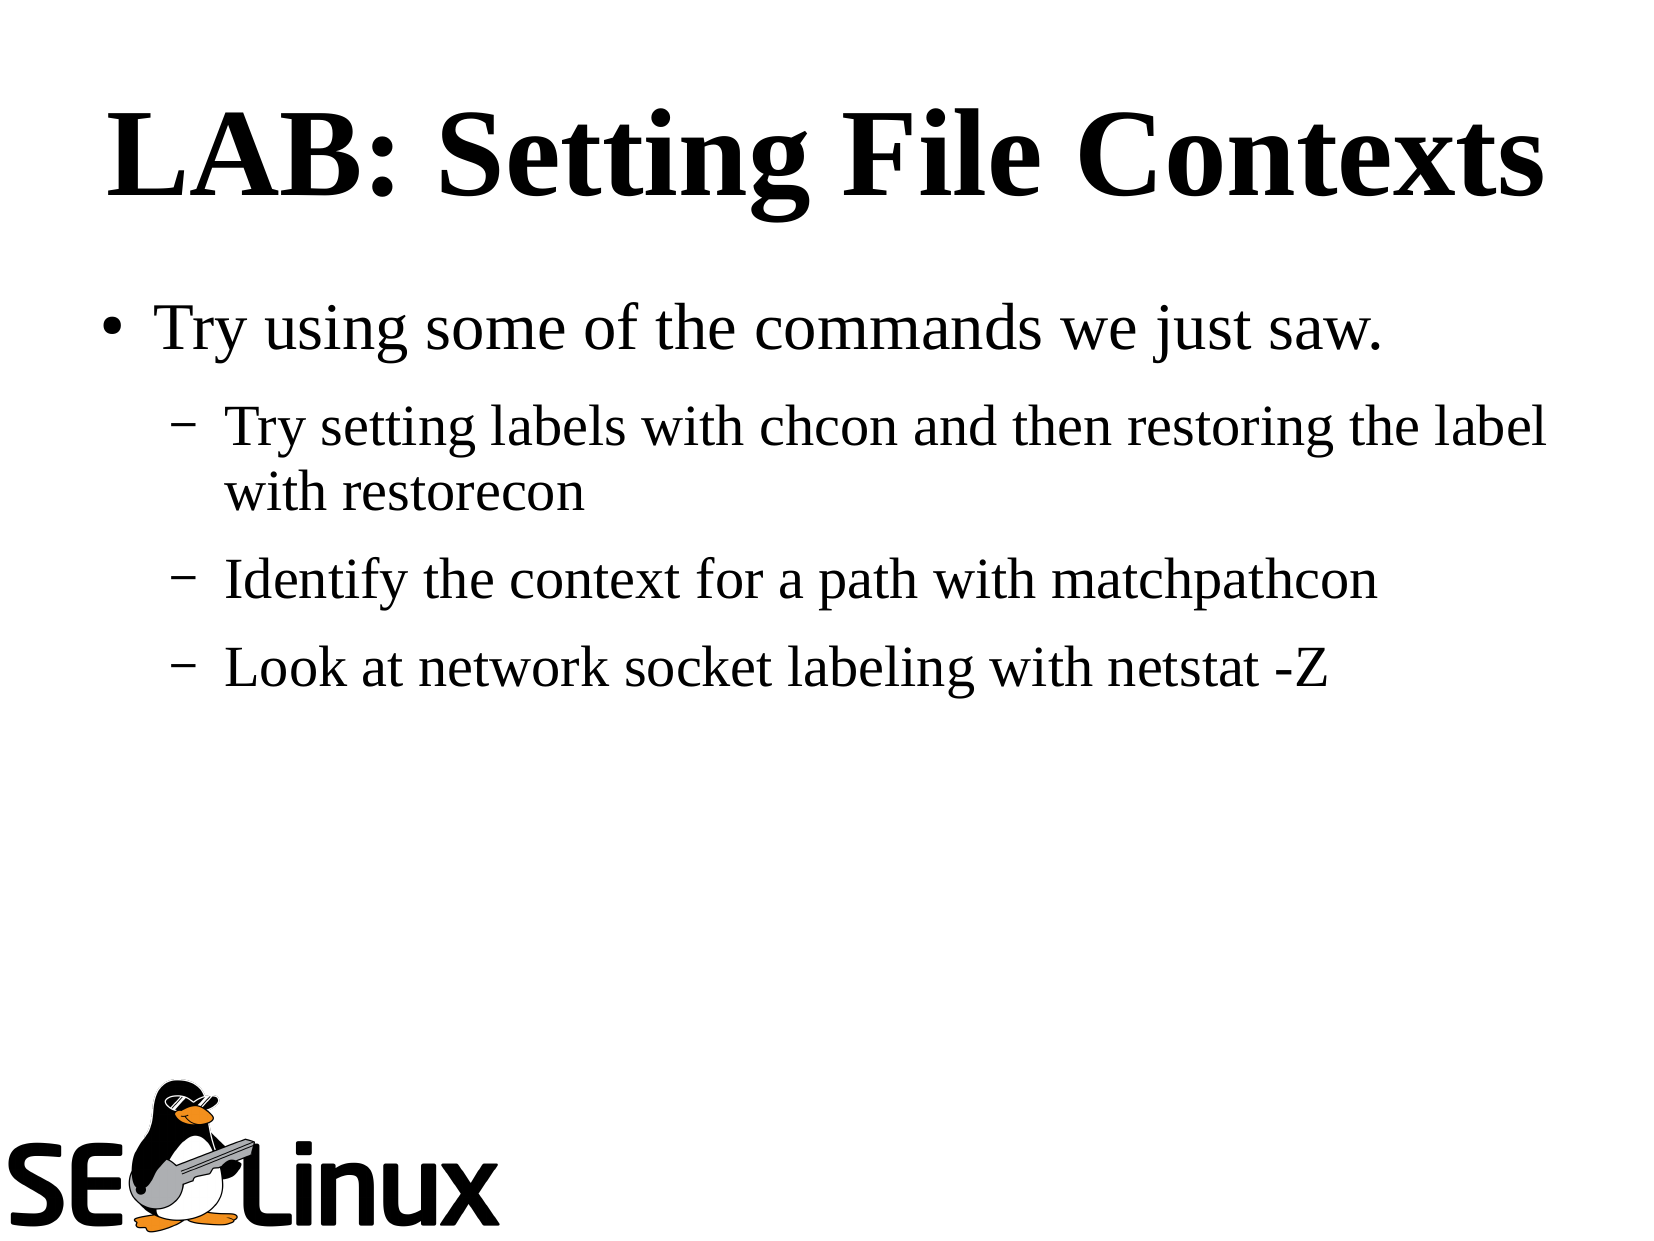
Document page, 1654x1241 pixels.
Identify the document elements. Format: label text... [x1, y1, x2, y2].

list Try using some of the commands we just saw. Try setting labels with chcon and then restoring the label with restorecon Identify the context for a path with matchpathcon Look at network socket labeling with netstat -Z [82, 290, 1571, 1010]
title LAB: Setting File Contexts [82, 49, 1571, 257]
picture [0, 919, 526, 1241]
